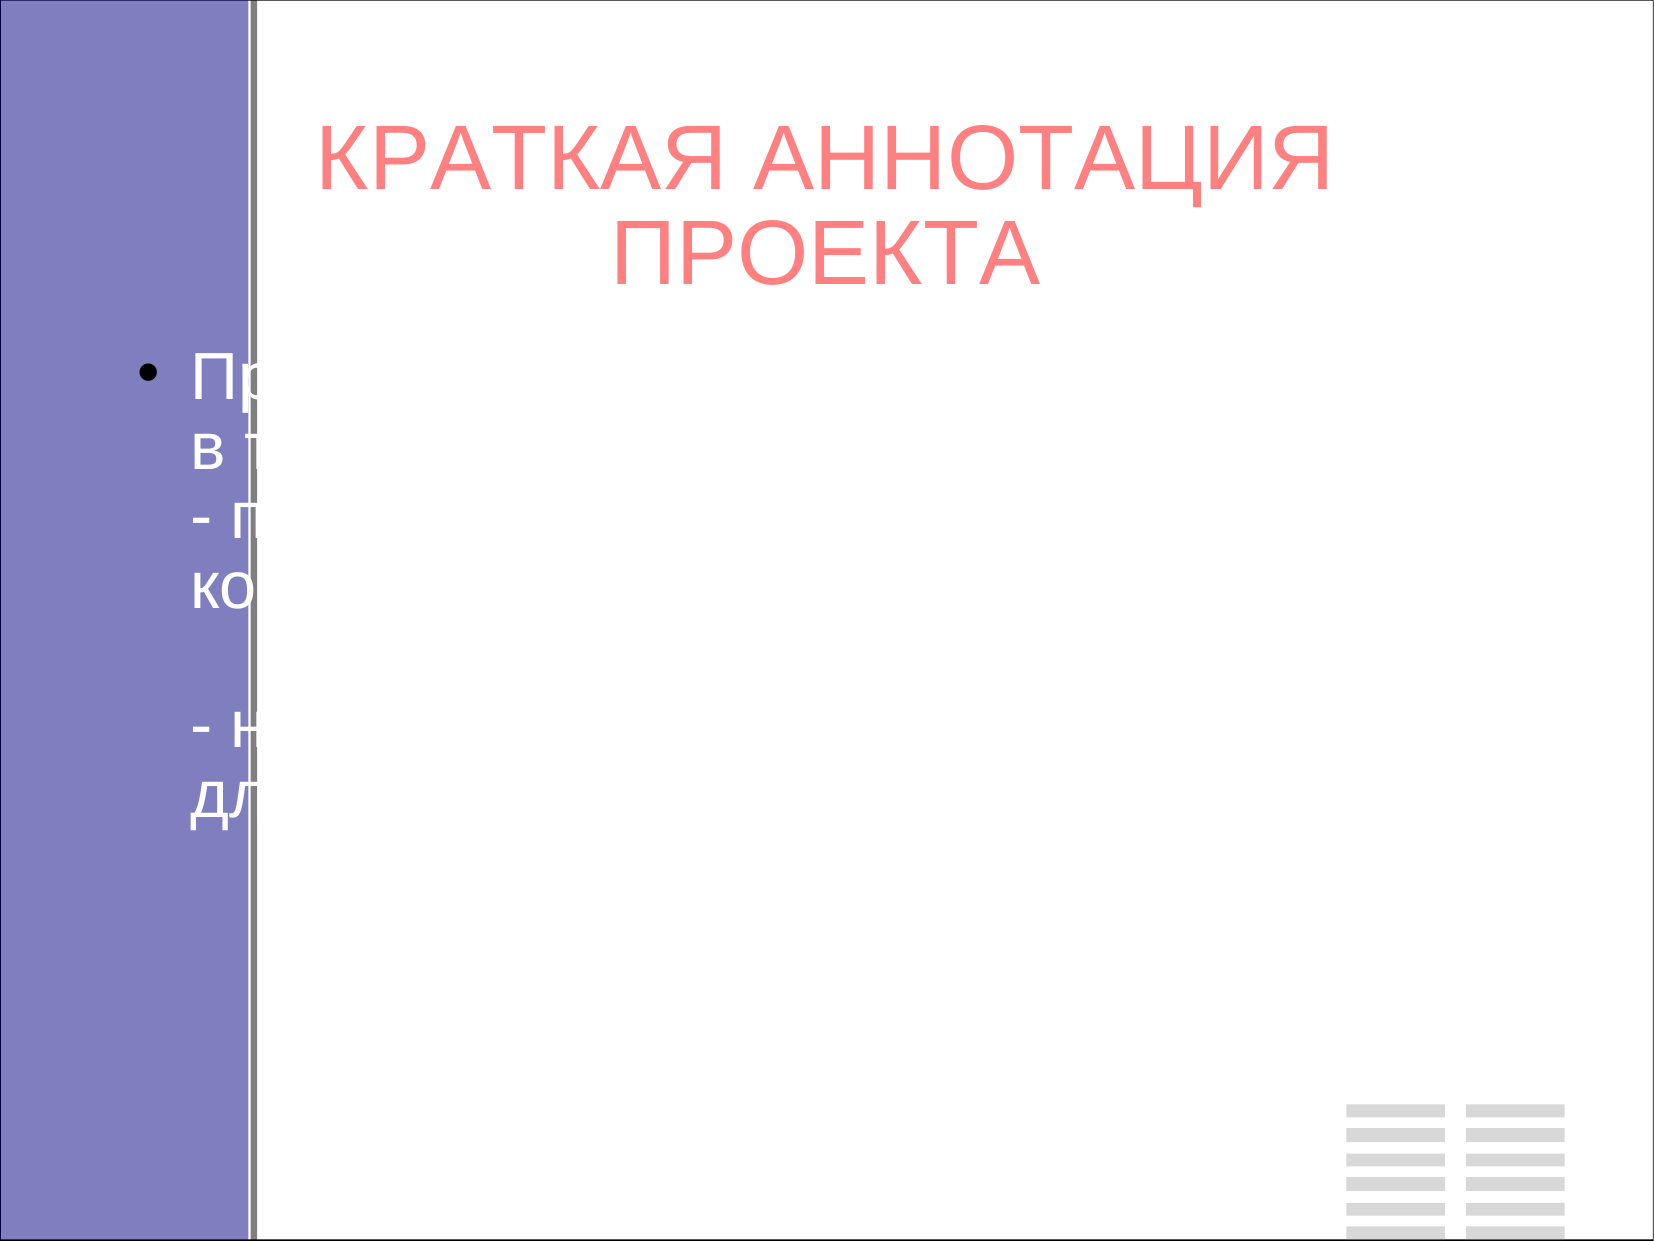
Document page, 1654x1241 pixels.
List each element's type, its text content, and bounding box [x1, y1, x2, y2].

list Практическая значимость проекта состоит в том что учащиеся: - получат знания об основных устройствах компьютера - научатся подбирать конфигурацию ПК для различных целей. [119, 344, 1533, 1149]
title КРАТКАЯ АННОТАЦИЯ ПРОЕКТА [119, 105, 1533, 312]
